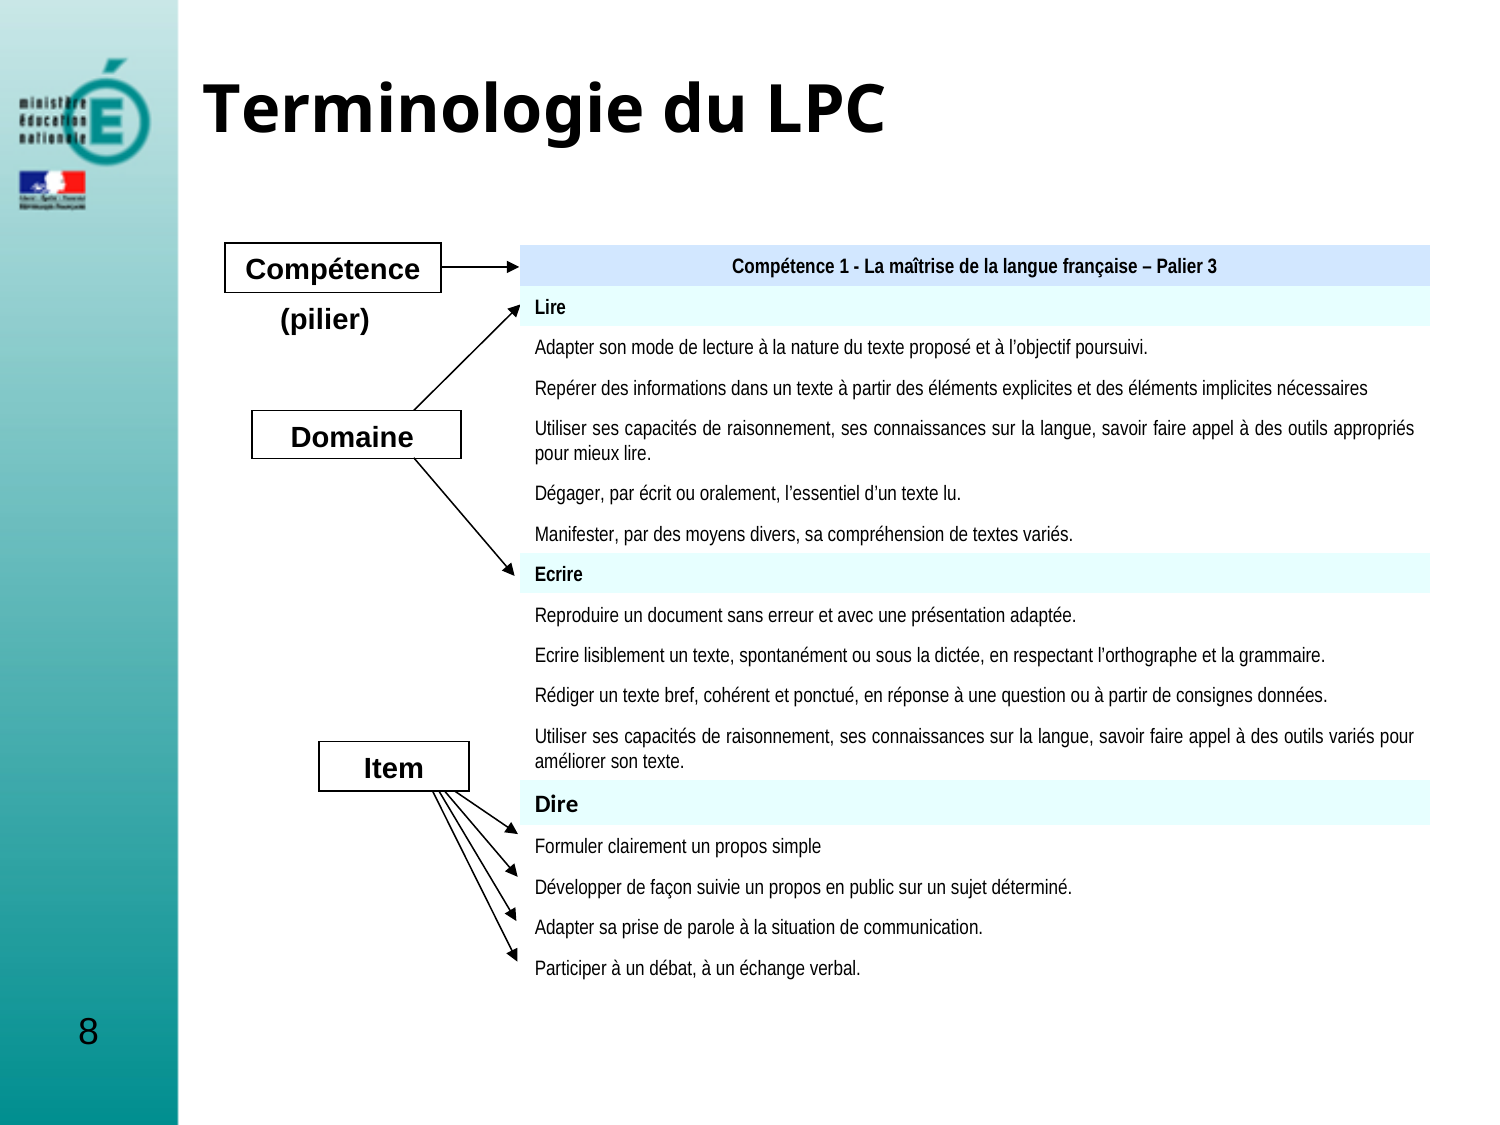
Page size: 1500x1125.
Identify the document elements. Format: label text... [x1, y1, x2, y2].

table_cell Manifester, par des moyens divers, sa compréhension de textes variés. [520, 513, 1430, 553]
table_cell Repérer des informations dans un texte à partir des éléments explicites et des éléments implicites nécessaires [520, 366, 1430, 407]
table_cell Dégager, par écrit ou oralement, l’essentiel d’un texte lu. [520, 472, 1430, 513]
table_cell Ecrire lisiblement un texte, spontanément ou sous la dictée, en respectant l’orthographe et la grammaire. [520, 634, 1430, 674]
table_cell Adapter sa prise de parole à la situation de communication. [520, 906, 1430, 947]
table_cell Reproduire un document sans erreur et avec une présentation adaptée. [520, 593, 1430, 634]
text_box (pilier) [260, 292, 391, 343]
table_cell Développer de façon suivie un propos en public sur un sujet déterminé. [520, 866, 1430, 906]
table_cell Dire [520, 780, 1430, 825]
table_header Compétence 1 - La maîtrise de la langue française – Palier 3 [520, 245, 1430, 286]
table_cell Lire [520, 286, 1430, 326]
table_cell Utiliser ses capacités de raisonnement, ses connaissances sur la langue, savoir faire appel à des outils variés pour améliorer son texte. [520, 715, 1430, 780]
text_box <numéro> [29, 999, 148, 1060]
table_cell Utiliser ses capacités de raisonnement, ses connaissances sur la langue, savoir faire appel à des outils appropriés pour mieux lire. [520, 407, 1430, 472]
text_box Item [319, 741, 470, 791]
table_cell Adapter son mode de lecture à la nature du texte proposé et à l’objectif poursuivi. [520, 326, 1430, 366]
picture [0, 0, 179, 1125]
table_cell Rédiger un texte bref, cohérent et ponctué, en réponse à une question ou à partir de consignes données. [520, 674, 1430, 715]
text_box Domaine [251, 410, 461, 459]
text_box Compétence [224, 243, 442, 293]
table_cell Ecrire [520, 553, 1430, 593]
title Terminologie du LPC [187, 46, 1083, 166]
table_cell Formuler clairement un propos simple [520, 825, 1430, 866]
table_cell Participer à un débat, à un échange verbal. [520, 947, 1430, 987]
